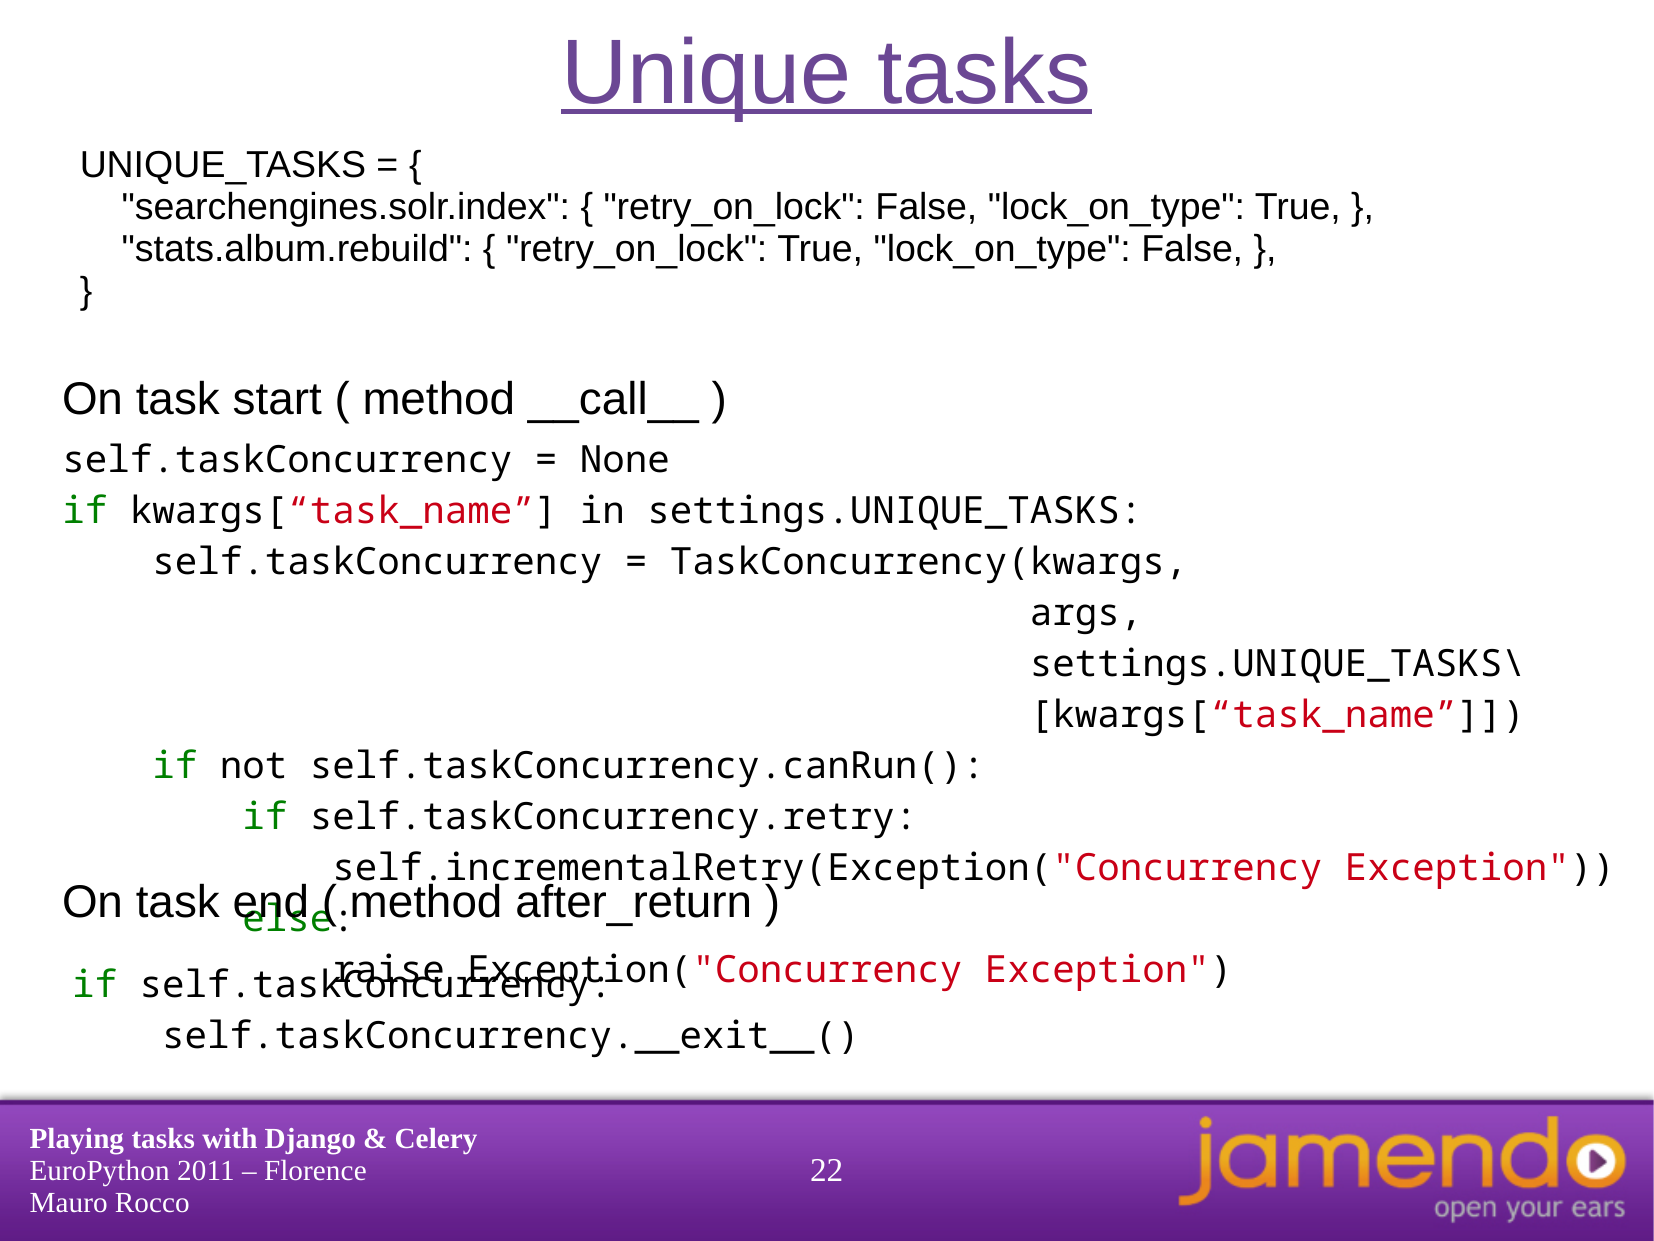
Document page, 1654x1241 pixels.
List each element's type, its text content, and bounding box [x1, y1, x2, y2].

title Unique tasks [82, 0, 1571, 135]
text_box UNIQUE_TASKS = { "searchengines.solr.index": { "retry_on_lock": False, "lock_on_type": True, }, "stats.album.rebuild": { "retry_on_lock": True, "lock_on_type": False, }, } [64, 135, 1601, 319]
text_box self.taskConcurrency = None if kwargs[“task_name”] in settings.UNIQUE_TASKS: self.taskConcurrency = TaskConcurrency(kwargs, args, settings.UNIQUE_TASKS\ [kwargs[“task_name”]]) if not self.taskConcurrency.canRun(): if self.taskConcurrency.retry: self.incrementalRetry(Exception("Concurrency Exception")) else: raise Exception("Concurrency Exception") [47, 425, 1630, 853]
text_box On task start ( method __call__ ) [47, 366, 756, 425]
text_box On task end ( method after_return ) [47, 868, 916, 935]
text_box if self.taskConcurrency: self.taskConcurrency.__exit__() [57, 950, 1387, 1041]
picture [0, 0, 1654, 1241]
